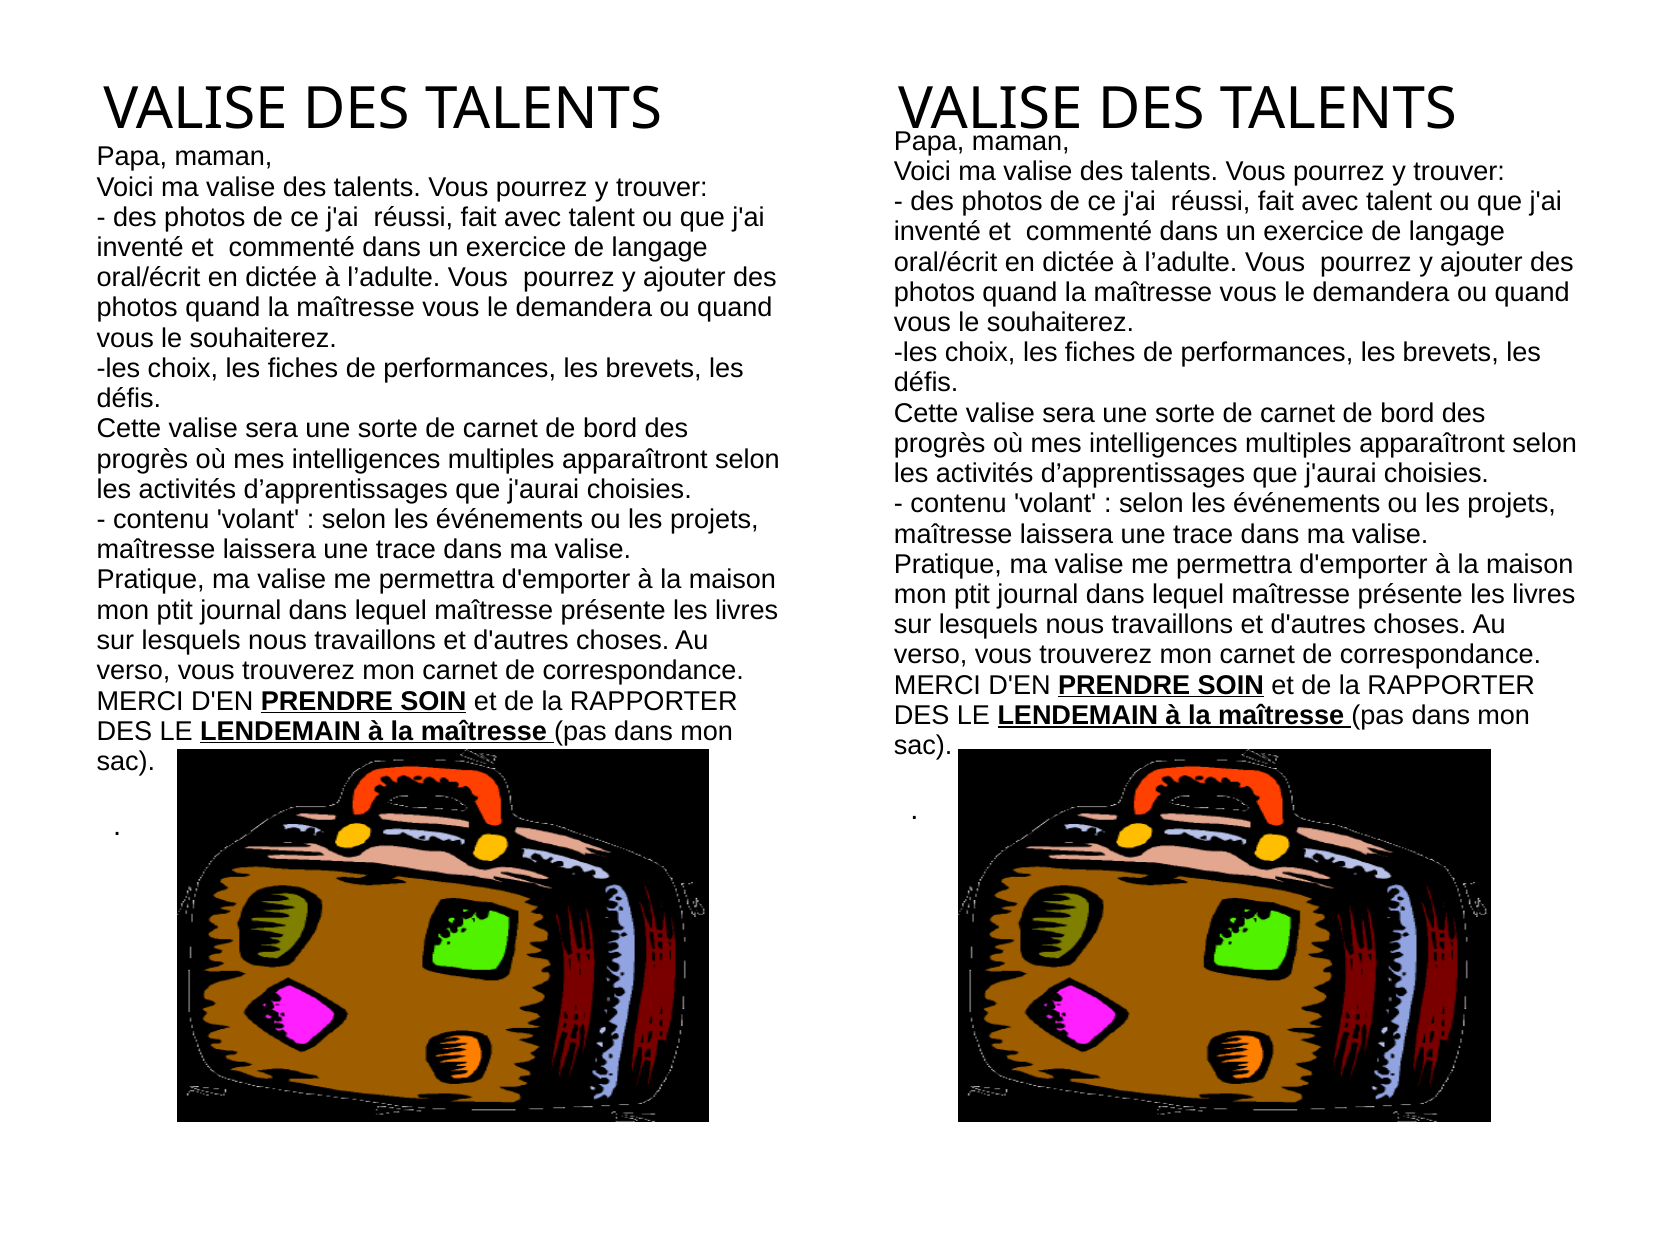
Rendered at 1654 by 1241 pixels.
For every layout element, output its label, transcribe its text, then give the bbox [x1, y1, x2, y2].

text_box VALISE DES TALENTS [88, 59, 771, 133]
text_box Papa, maman, Voici ma valise des talents. Vous pourrez y trouver: - des photos de ce j'ai réussi, fait avec talent ou que j'ai inventé et commenté dans un exercice de langage oral/écrit en dictée à l’adulte. Vous pourrez y ajouter des photos quand la maîtresse vous le demandera ou quand vous le souhaiterez. -les choix, les fiches de performances, les brevets, les défis. Cette valise sera une sorte de carnet de bord des progrès où mes intelligences multiples apparaîtront selon les activités d’apprentissages que j'aurai choisies. - contenu 'volant' : selon les événements ou les projets, maîtresse laissera une trace dans ma valise. Pratique, ma valise me permettra d'emporter à la maison mon ptit journal dans lequel maîtresse présente les livres sur lesquels nous travaillons et d'autres choses. Au verso, vous trouverez mon carnet de correspondance. MERCI D'EN PRENDRE SOIN et de la RAPPORTER DES LE LENDEMAIN à la maîtresse (pas dans mon sac). . [879, 118, 1595, 898]
picture [958, 898, 1491, 1123]
text_box VALISE DES TALENTS [883, 59, 1565, 118]
picture [177, 749, 709, 1123]
text_box Papa, maman, Voici ma valise des talents. Vous pourrez y trouver: - des photos de ce j'ai réussi, fait avec talent ou que j'ai inventé et commenté dans un exercice de langage oral/écrit en dictée à l’adulte. Vous pourrez y ajouter des photos quand la maîtresse vous le demandera ou quand vous le souhaiterez. -les choix, les fiches de performances, les brevets, les défis. Cette valise sera une sorte de carnet de bord des progrès où mes intelligences multiples apparaîtront selon les activités d’apprentissages que j'aurai choisies. - contenu 'volant' : selon les événements ou les projets, maîtresse laissera une trace dans ma valise. Pratique, ma valise me permettra d'emporter à la maison mon ptit journal dans lequel maîtresse présente les livres sur lesquels nous travaillons et d'autres choses. Au verso, vous trouverez mon carnet de correspondance. MERCI D'EN PRENDRE SOIN et de la RAPPORTER DES LE LENDEMAIN à la maîtresse (pas dans mon sac). . [81, 133, 798, 914]
